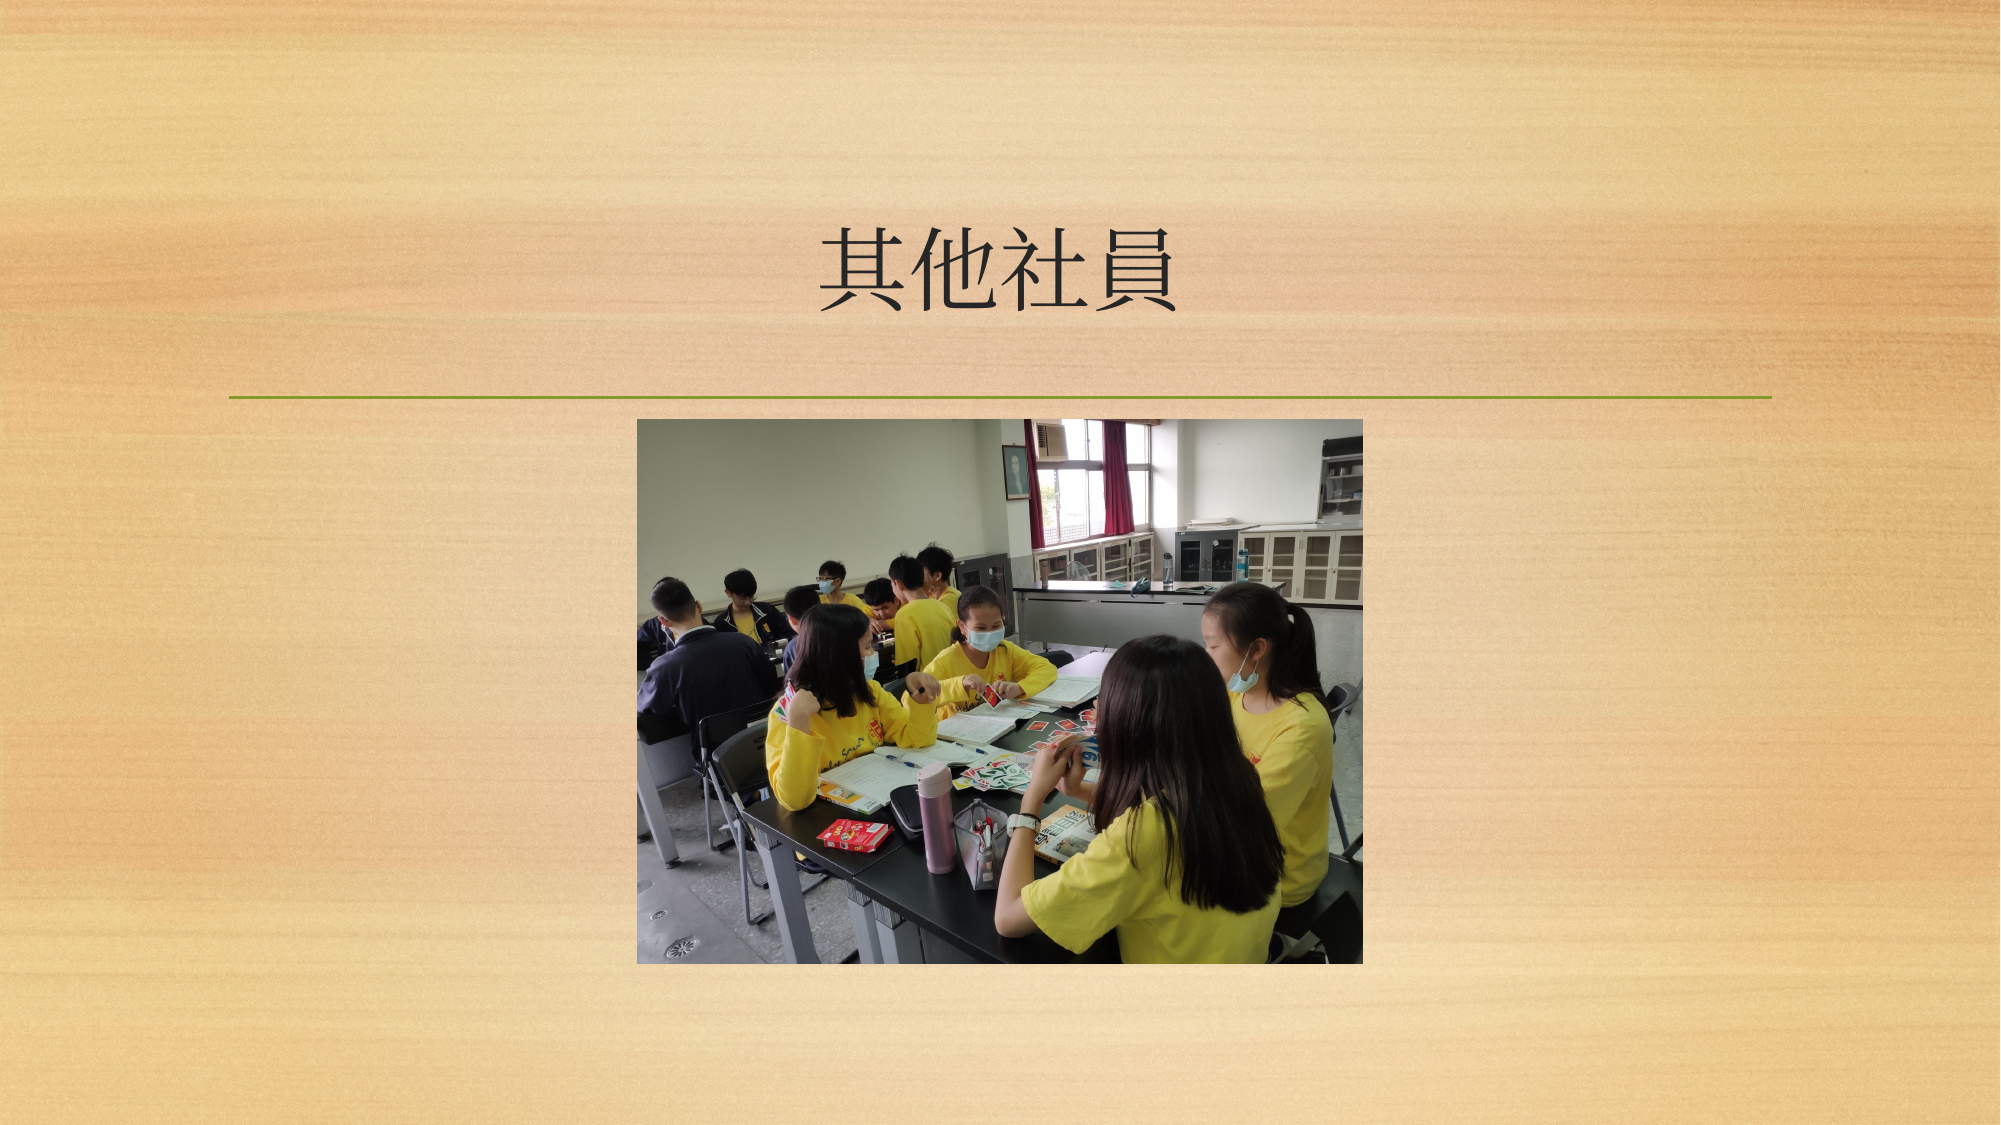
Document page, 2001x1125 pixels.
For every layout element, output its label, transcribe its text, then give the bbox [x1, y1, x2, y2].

title 其他社員 [212, 161, 1788, 376]
picture [637, 419, 1363, 964]
